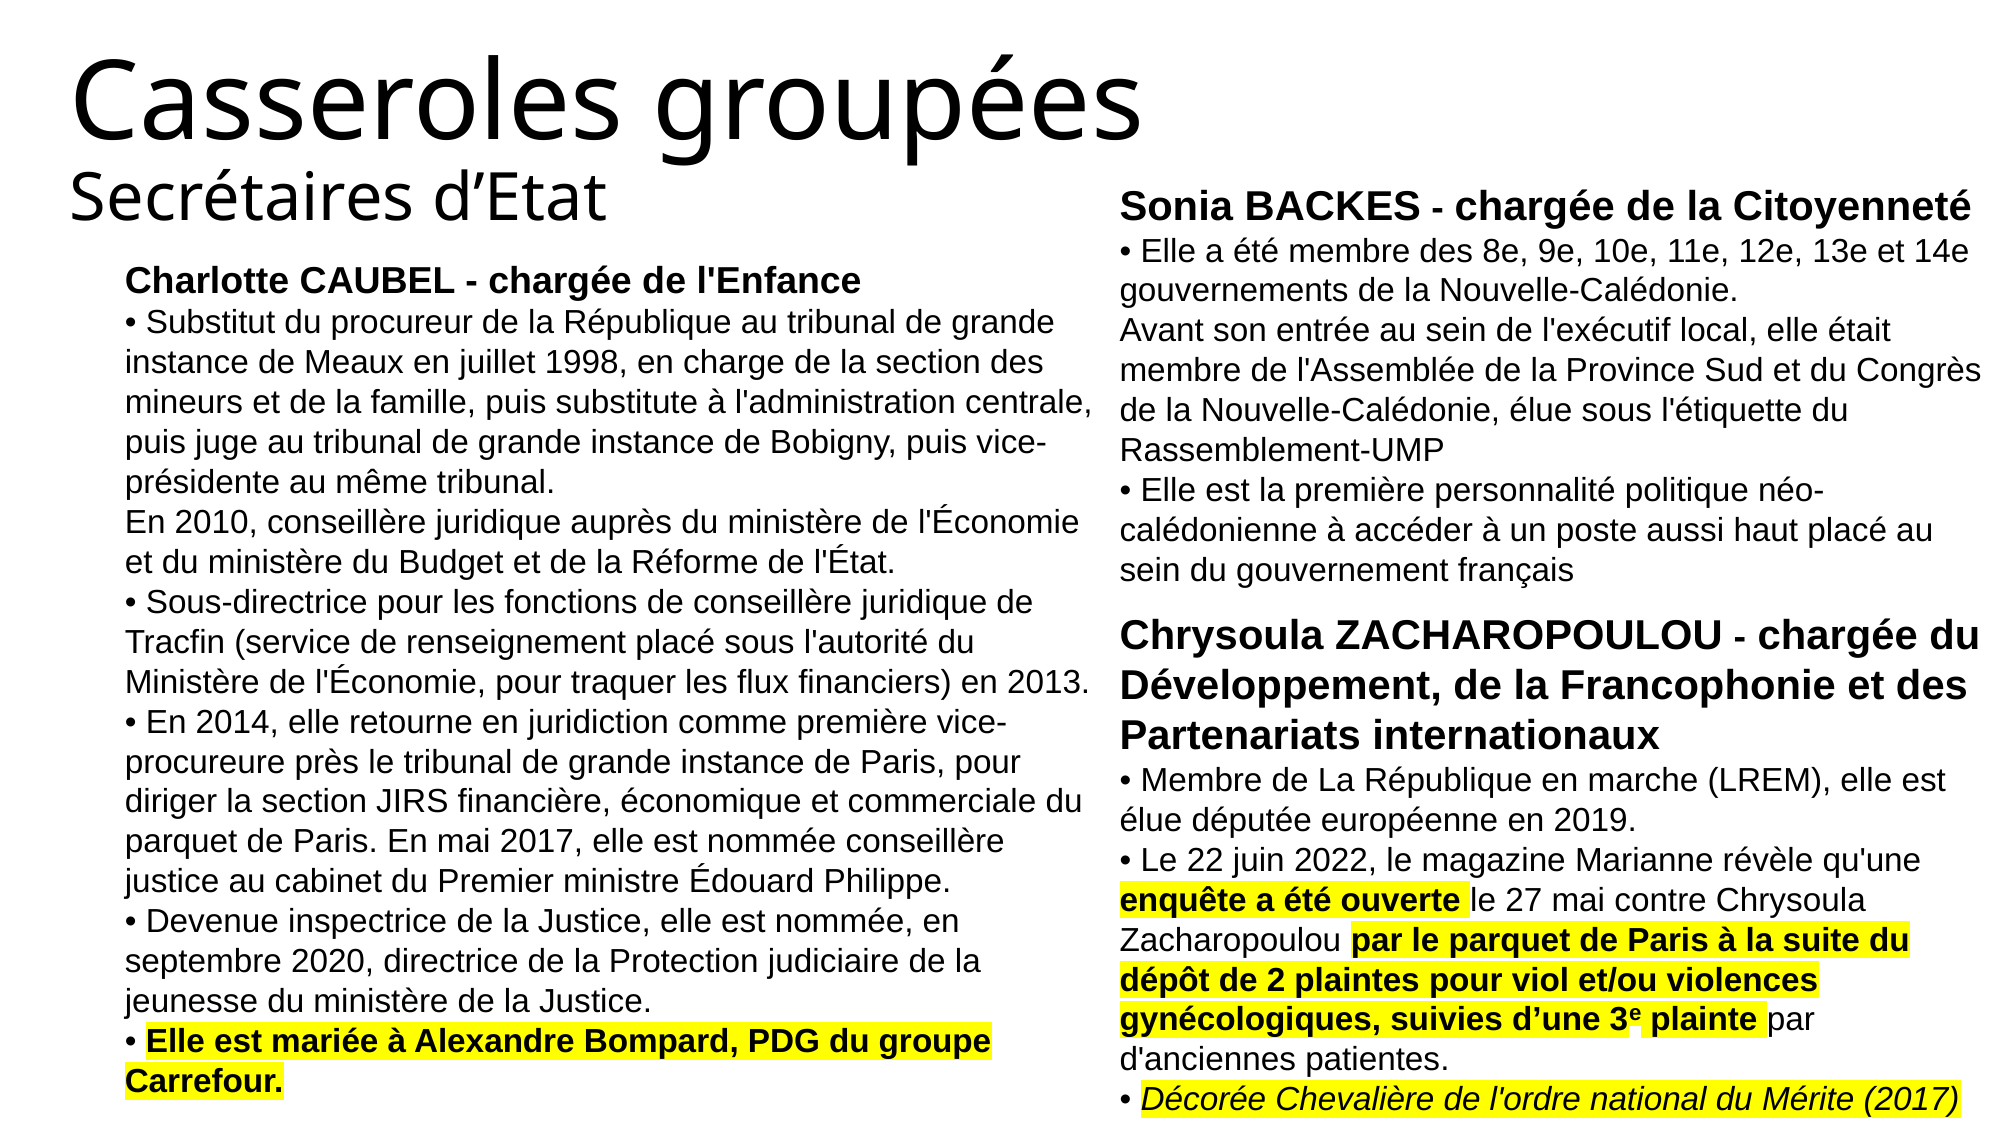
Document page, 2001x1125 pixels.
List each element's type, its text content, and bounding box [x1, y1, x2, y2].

title Casseroles groupées Secrétaires d’Etat [55, 30, 1478, 249]
text_box Sonia BACKES - chargée de la Citoyenneté • Elle a été membre des 8e, 9e, 10e, 11e, 12e, 13e et 14e gouvernements de la Nouvelle-Calédonie. Avant son entrée au sein de l'exécutif local, elle était membre de l'Assemblée de la Province Sud et du Congrès de la Nouvelle-Calédonie, élue sous l'étiquette du Rassemblement-UMP • Elle est la première personnalité politique néo-calédonienne à accéder à un poste aussi haut placé au sein du gouvernement français Chrysoula ZACHAROPOULOU - chargée du Développement, de la Francophonie et des Partenariats internationaux • Membre de La République en marche (LREM), elle est élue députée européenne en 2019. • Le 22 juin 2022, le magazine Marianne révèle qu'une enquête a été ouverte le 27 mai contre Chrysoula Zacharopoulou par le parquet de Paris à la suite du dépôt de 2 plaintes pour viol et/ou violences gynécologiques, suivies d’une 3e plainte par d'anciennes patientes. • Décorée Chevalière de l'ordre national du Mérite (2017) [1104, 171, 2000, 1125]
text_box Charlotte CAUBEL - chargée de l'Enfance • Substitut du procureur de la République au tribunal de grande instance de Meaux en juillet 1998, en charge de la section des mineurs et de la famille, puis substitute à l'administration centrale, puis juge au tribunal de grande instance de Bobigny, puis vice-présidente au même tribunal. En 2010, conseillère juridique auprès du ministère de l'Économie et du ministère du Budget et de la Réforme de l'État. • Sous-directrice pour les fonctions de conseillère juridique de Tracfin (service de renseignement placé sous l'autorité du Ministère de l'Économie, pour traquer les flux financiers) en 2013. • En 2014, elle retourne en juridiction comme première vice-procureure près le tribunal de grande instance de Paris, pour diriger la section JIRS financière, économique et commerciale du parquet de Paris. En mai 2017, elle est nommée conseillère justice au cabinet du Premier ministre Édouard Philippe. • Devenue inspectrice de la Justice, elle est nommée, en septembre 2020, directrice de la Protection judiciaire de la jeunesse du ministère de la Justice. • Elle est mariée à Alexandre Bompard, PDG du groupe Carrefour. [109, 249, 1104, 1117]
